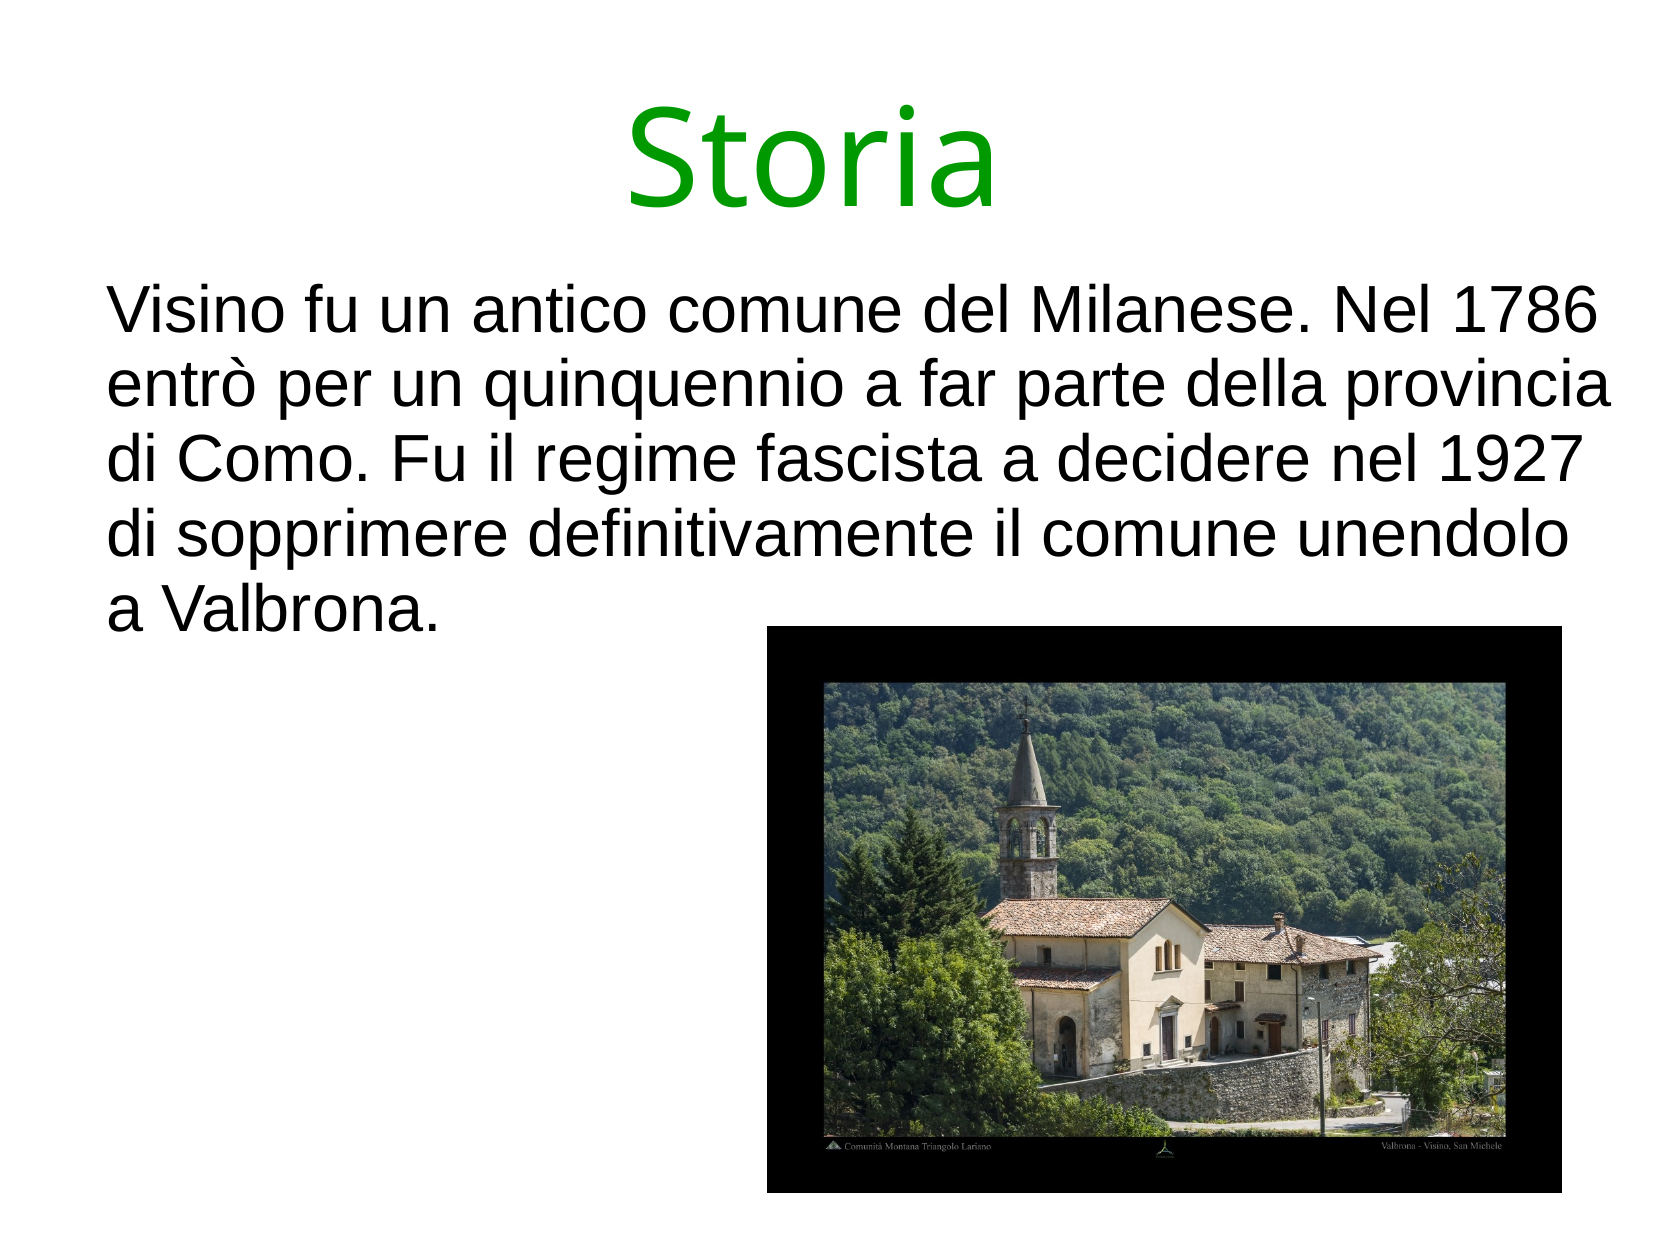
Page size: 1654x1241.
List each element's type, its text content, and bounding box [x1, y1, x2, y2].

title Storia [82, 49, 1571, 257]
picture [767, 626, 1562, 1193]
list Visino fu un antico comune del Milanese. Nel 1786 entrò per un quinquennio a far parte della provincia di Como. Fu il regime fascista a decidere nel 1927 di sopprimere definitivamente il comune unendolo a Valbrona. [35, 271, 1619, 1193]
